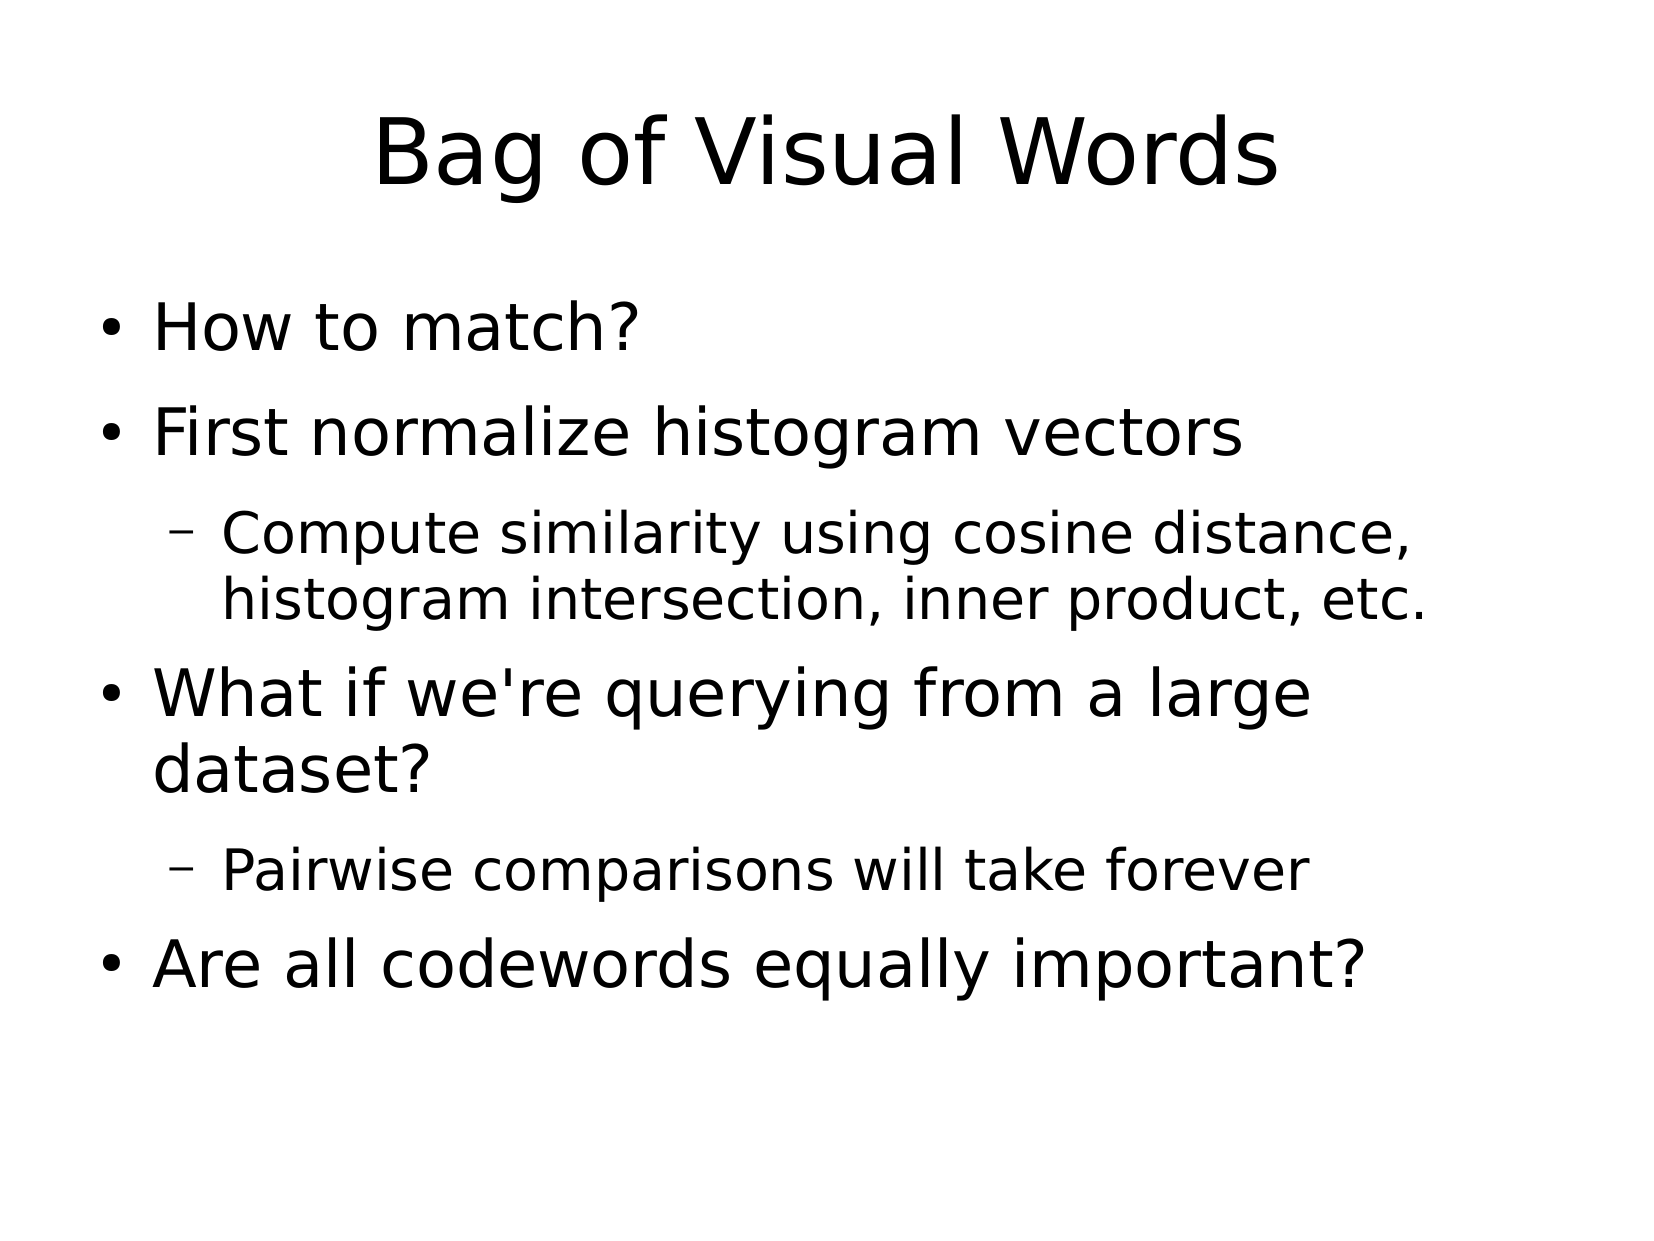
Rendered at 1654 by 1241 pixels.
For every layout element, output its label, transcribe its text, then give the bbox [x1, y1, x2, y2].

list How to match? First normalize histogram vectors Compute similarity using cosine distance, histogram intersection, inner product, etc. What if we're querying from a large dataset? Pairwise comparisons will take forever Are all codewords equally important? [82, 290, 1571, 1010]
title Bag of Visual Words [82, 49, 1571, 257]
